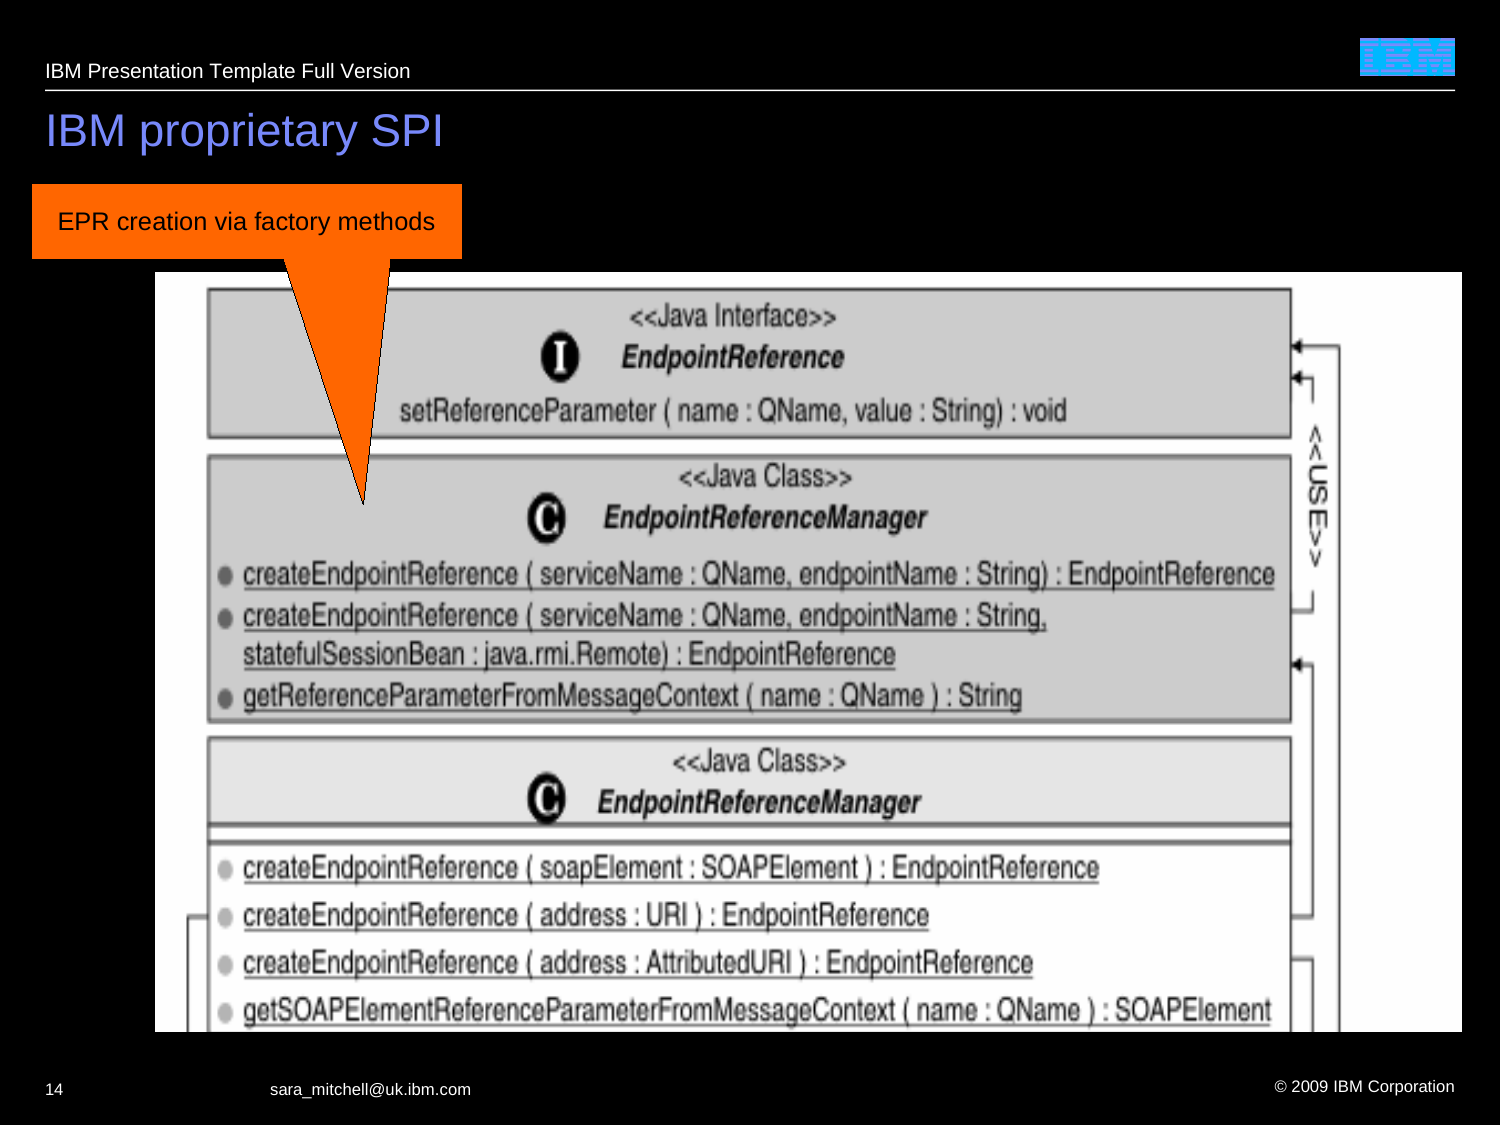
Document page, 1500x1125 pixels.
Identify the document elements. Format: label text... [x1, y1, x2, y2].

title IBM proprietary SPI [30, 97, 1456, 218]
text_box IBM Presentation Template Full Version [30, 37, 1306, 83]
text_box EPR creation via factory methods [31, 183, 463, 505]
picture [154, 271, 1463, 1033]
